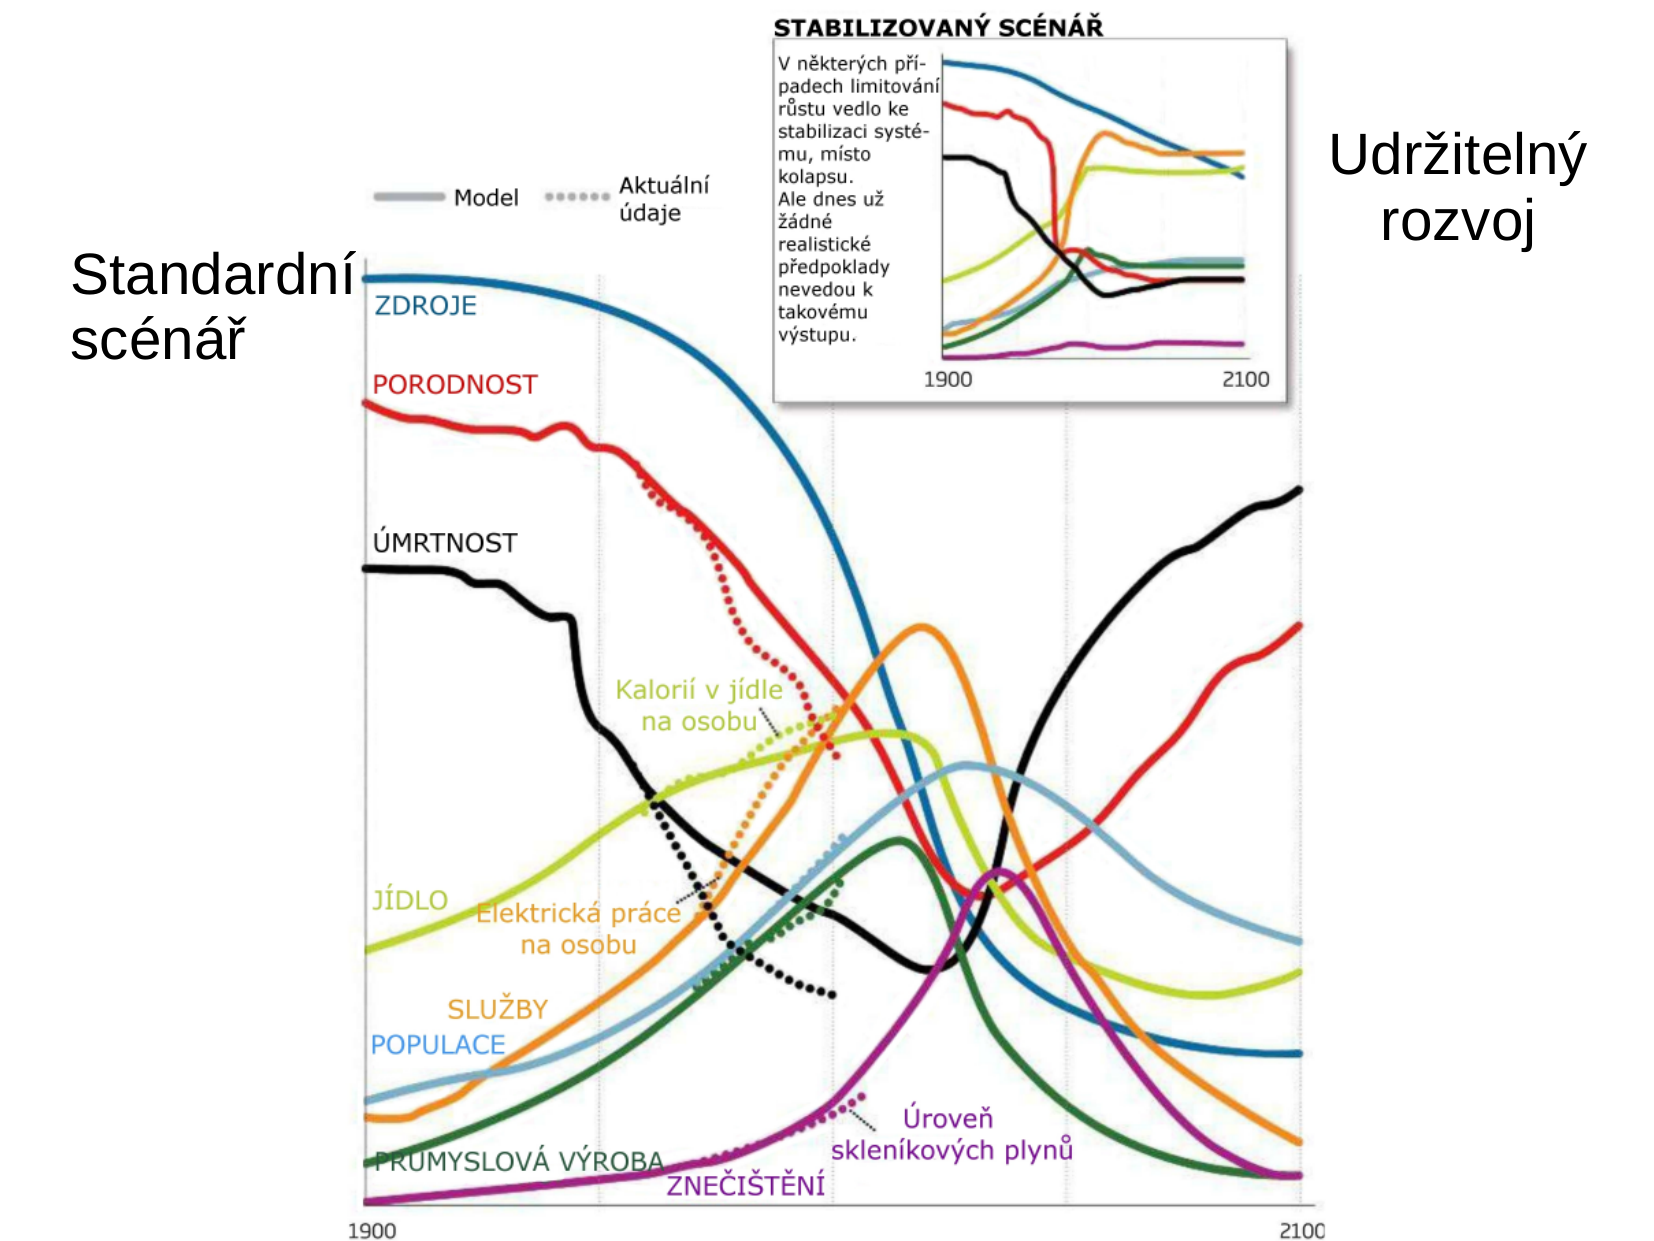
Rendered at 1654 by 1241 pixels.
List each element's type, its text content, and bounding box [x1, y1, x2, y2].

title Udržitelný rozvoj [1263, 102, 1654, 272]
title Standardní scénář [70, 188, 756, 426]
picture [340, 8, 1332, 1241]
